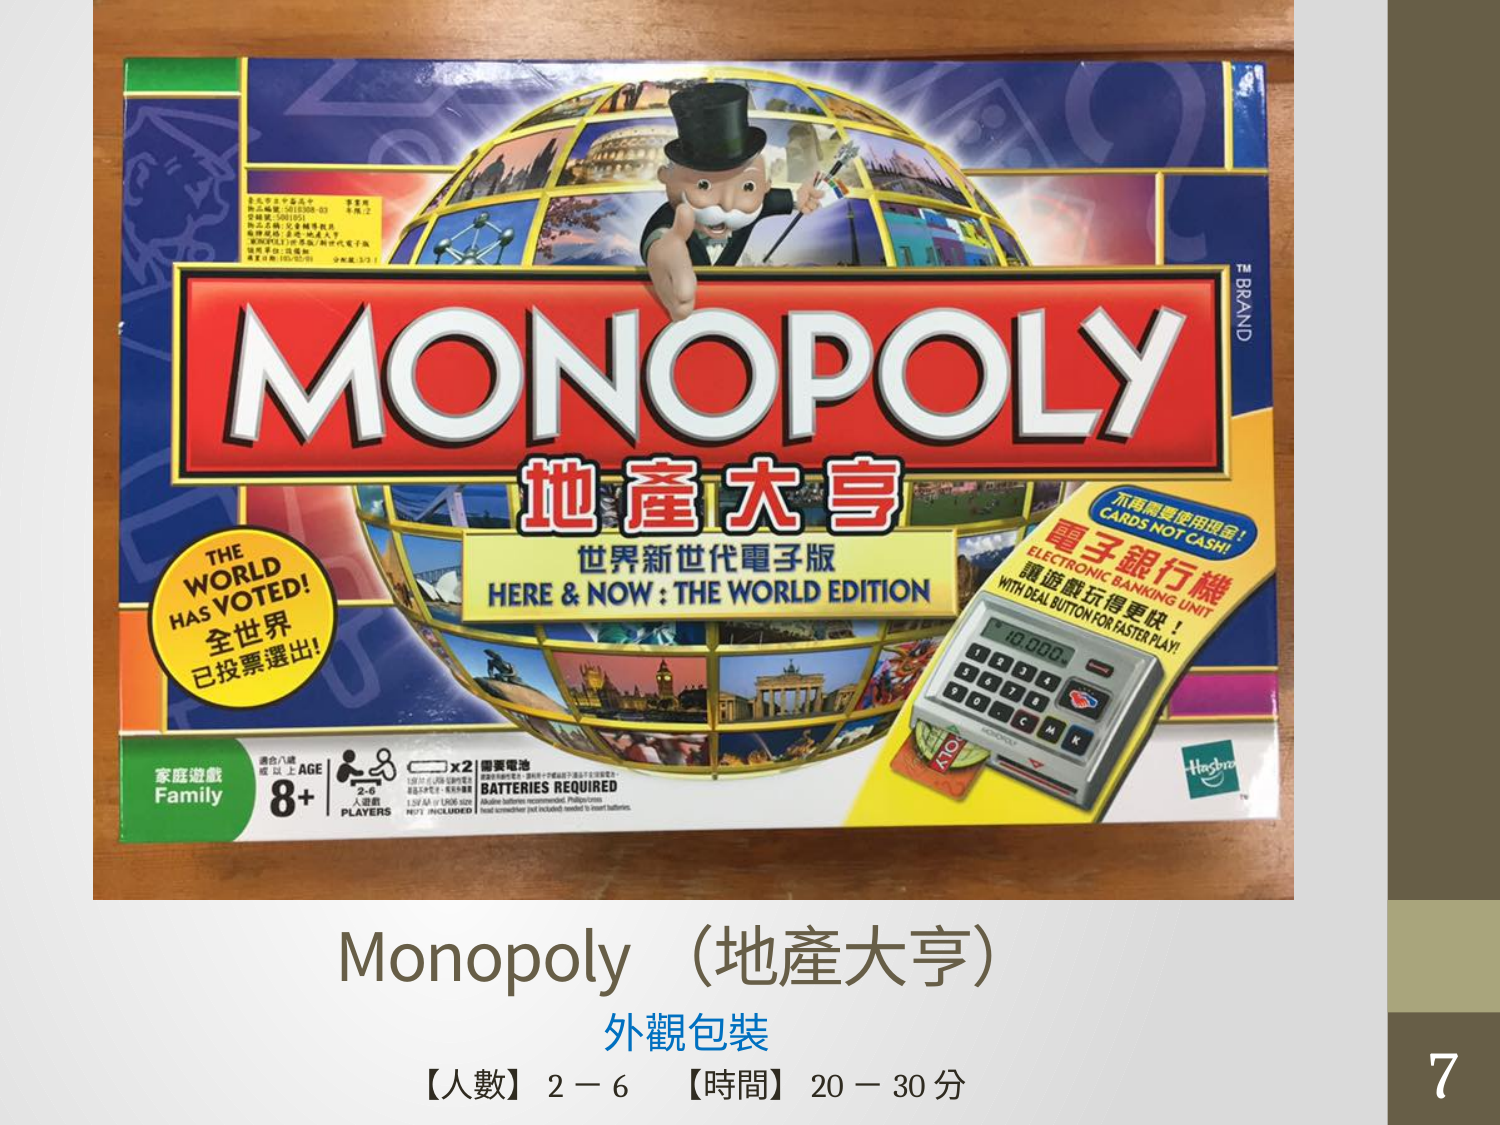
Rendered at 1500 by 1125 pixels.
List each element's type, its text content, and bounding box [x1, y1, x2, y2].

picture [93, 0, 1294, 900]
text_box 7 [1387, 1023, 1500, 1119]
list 外觀包裝 【人數】2－6 【時間】20－30分 [49, 999, 1325, 1120]
title Monopoly（地產大亨） [49, 905, 1325, 999]
